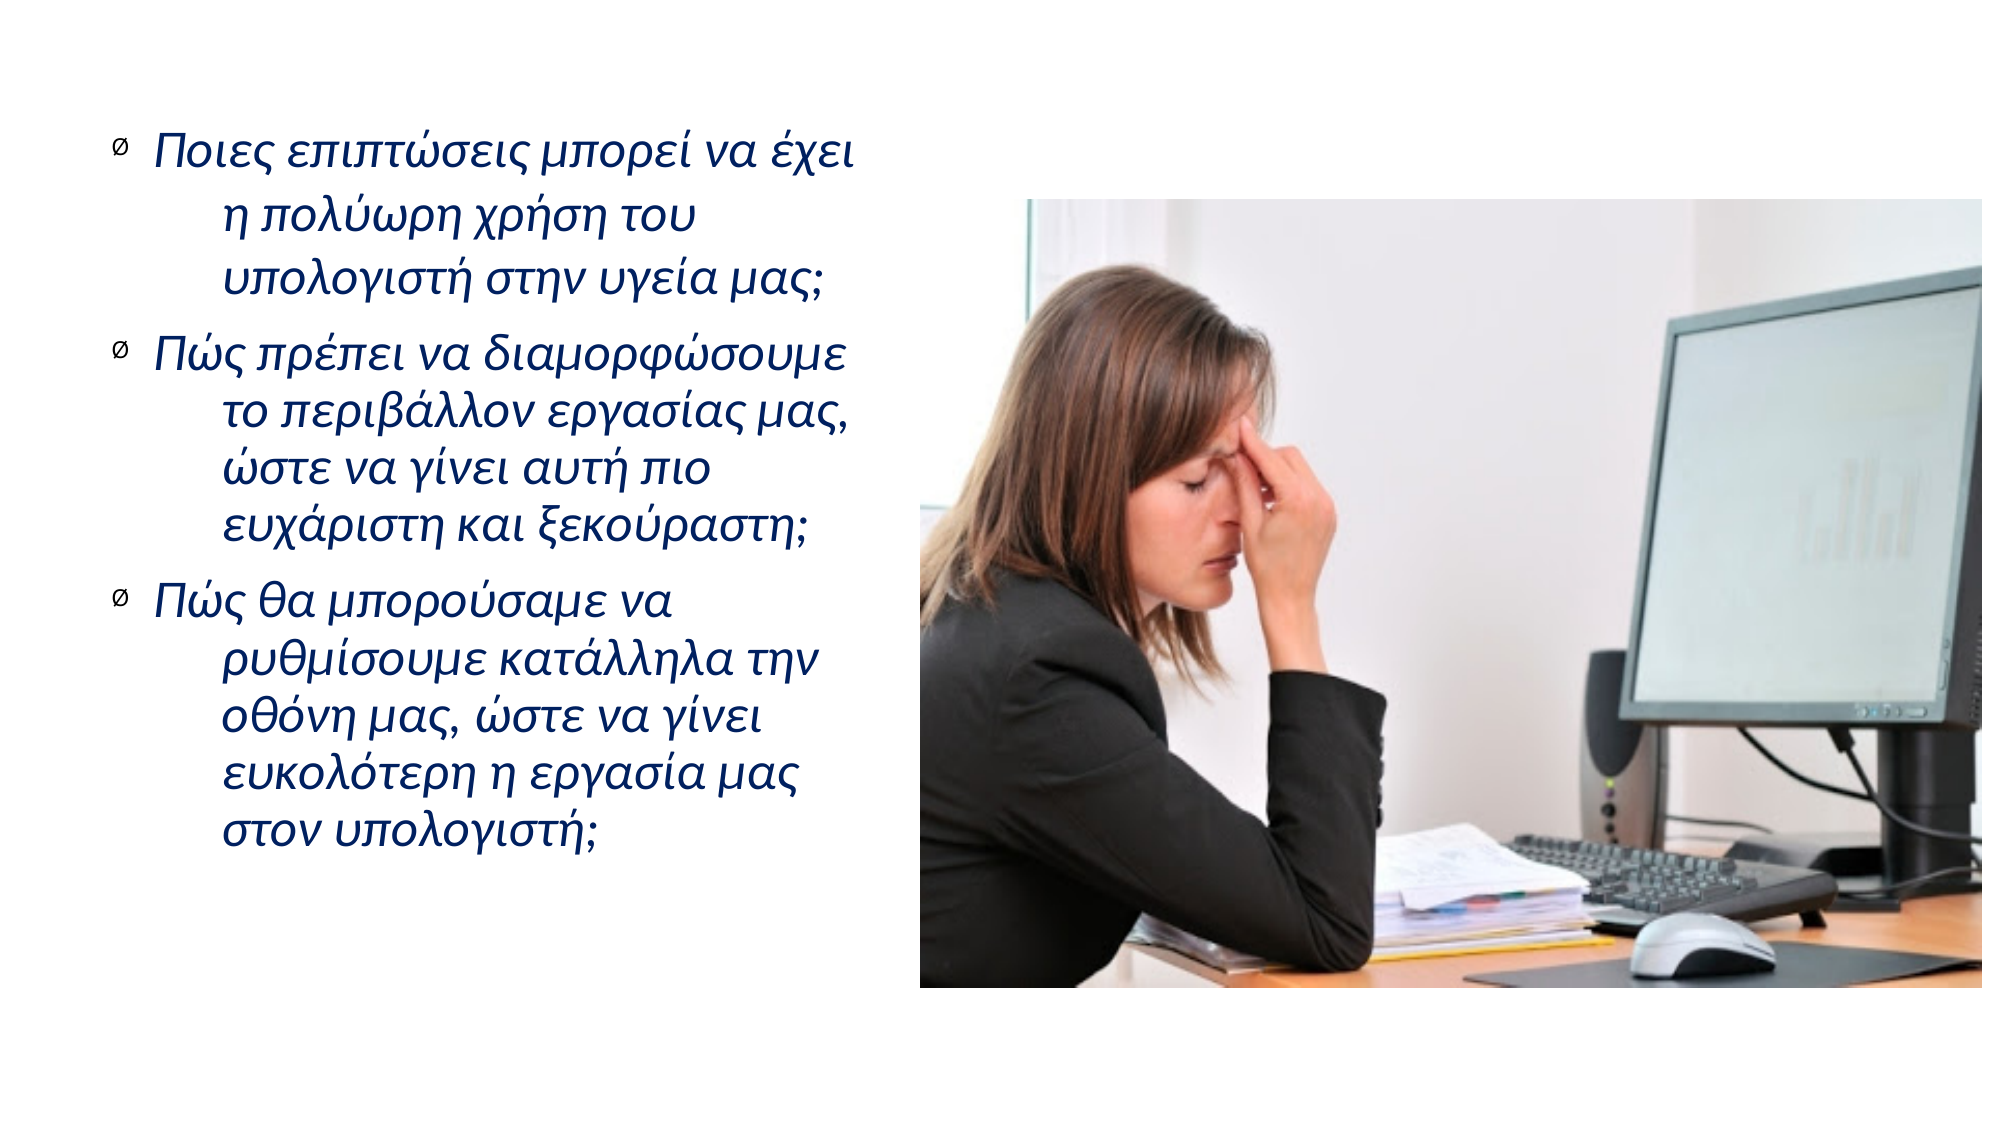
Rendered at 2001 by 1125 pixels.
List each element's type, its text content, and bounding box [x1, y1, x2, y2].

list Ποιες επιπτώσεις μπορεί να έχει η πολύωρη χρήση του υπολογιστή στην υγεία μας; Πώς πρέπει να διαμορφώσουμε το περιβάλλον εργασίας μας, ώστε να γίνει αυτή πιο ευχάριστη και ξεκούραστη; Πώς θα μπορούσαμε να ρυθμίσουμε κατάλληλα την οθόνη μας, ώστε να γίνει ευκολότερη η εργασία μας στον υπολογιστή; [96, 107, 894, 1028]
picture [920, 199, 1982, 988]
